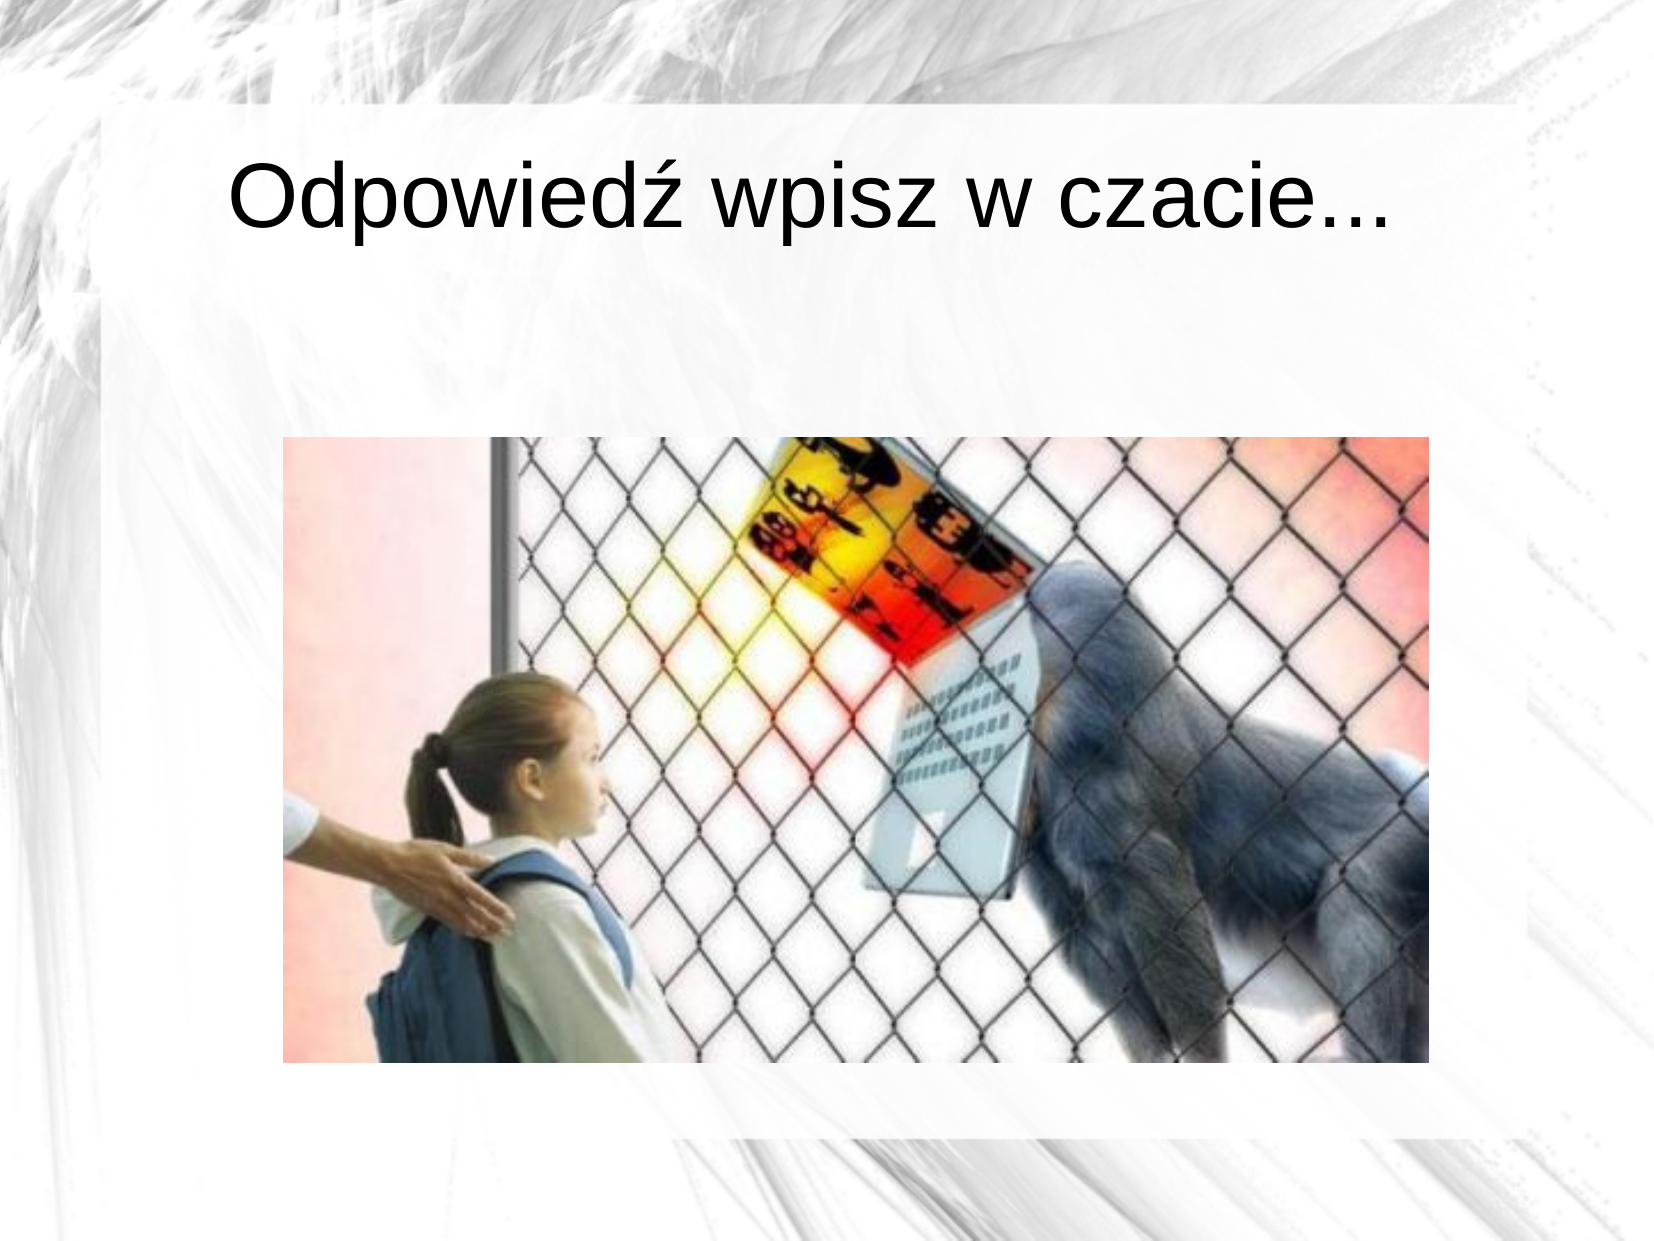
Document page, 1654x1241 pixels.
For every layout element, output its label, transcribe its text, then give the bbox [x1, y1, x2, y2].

picture [0, 0, 1654, 1241]
title Odpowiedź wpisz w czacie... [118, 112, 1506, 281]
